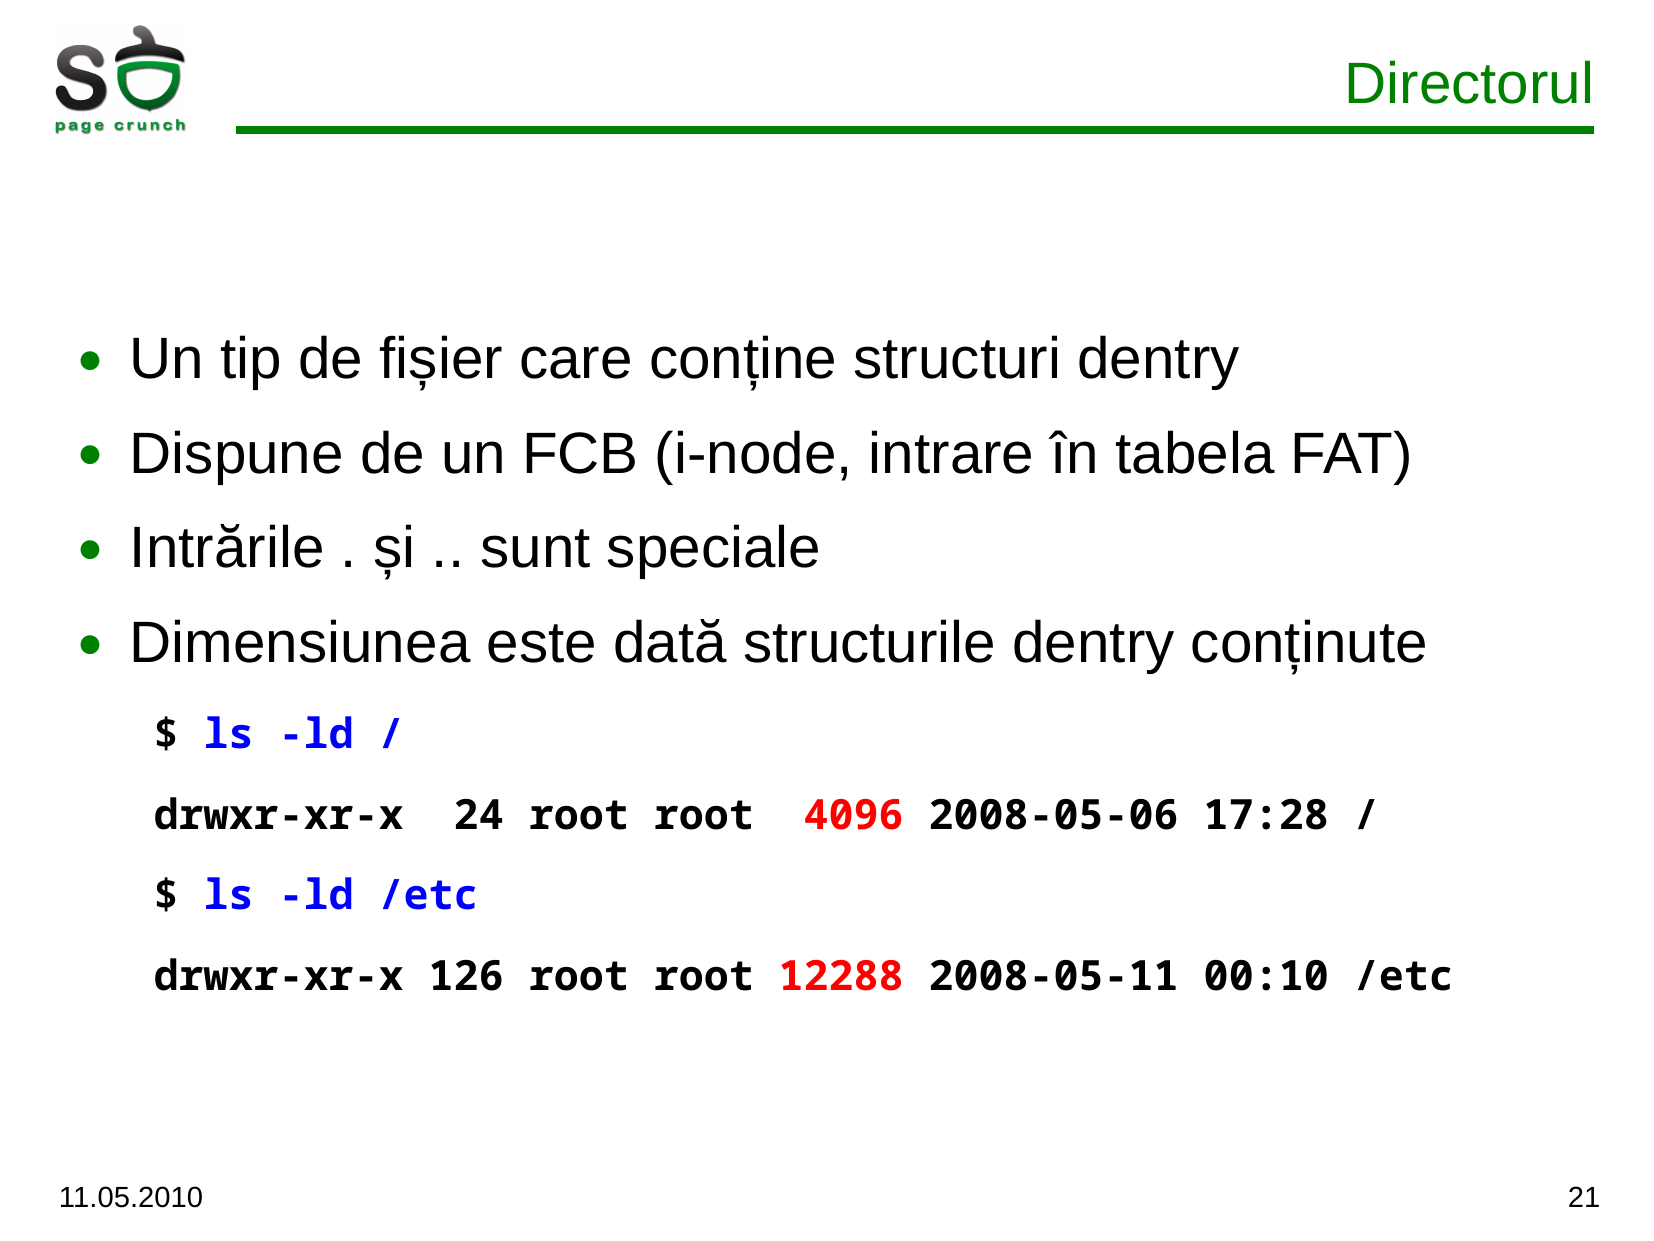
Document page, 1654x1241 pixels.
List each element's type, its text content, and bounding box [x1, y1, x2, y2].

title Directorul [236, 49, 1595, 119]
list Un tip de fișier care conține structuri dentry Dispune de un FCB (i-node, intrare în tabela FAT) Intrările . și .. sunt speciale Dimensiunea este dată structurile dentry conținute $ ls -ld / drwxr-xr-x 24 root root 4096 2008-05-06 17:28 / $ ls -ld /etc drwxr-xr-x 126 root root 12288 2008-05-11 00:10 /etc [59, 177, 1595, 1152]
picture [53, 23, 188, 136]
